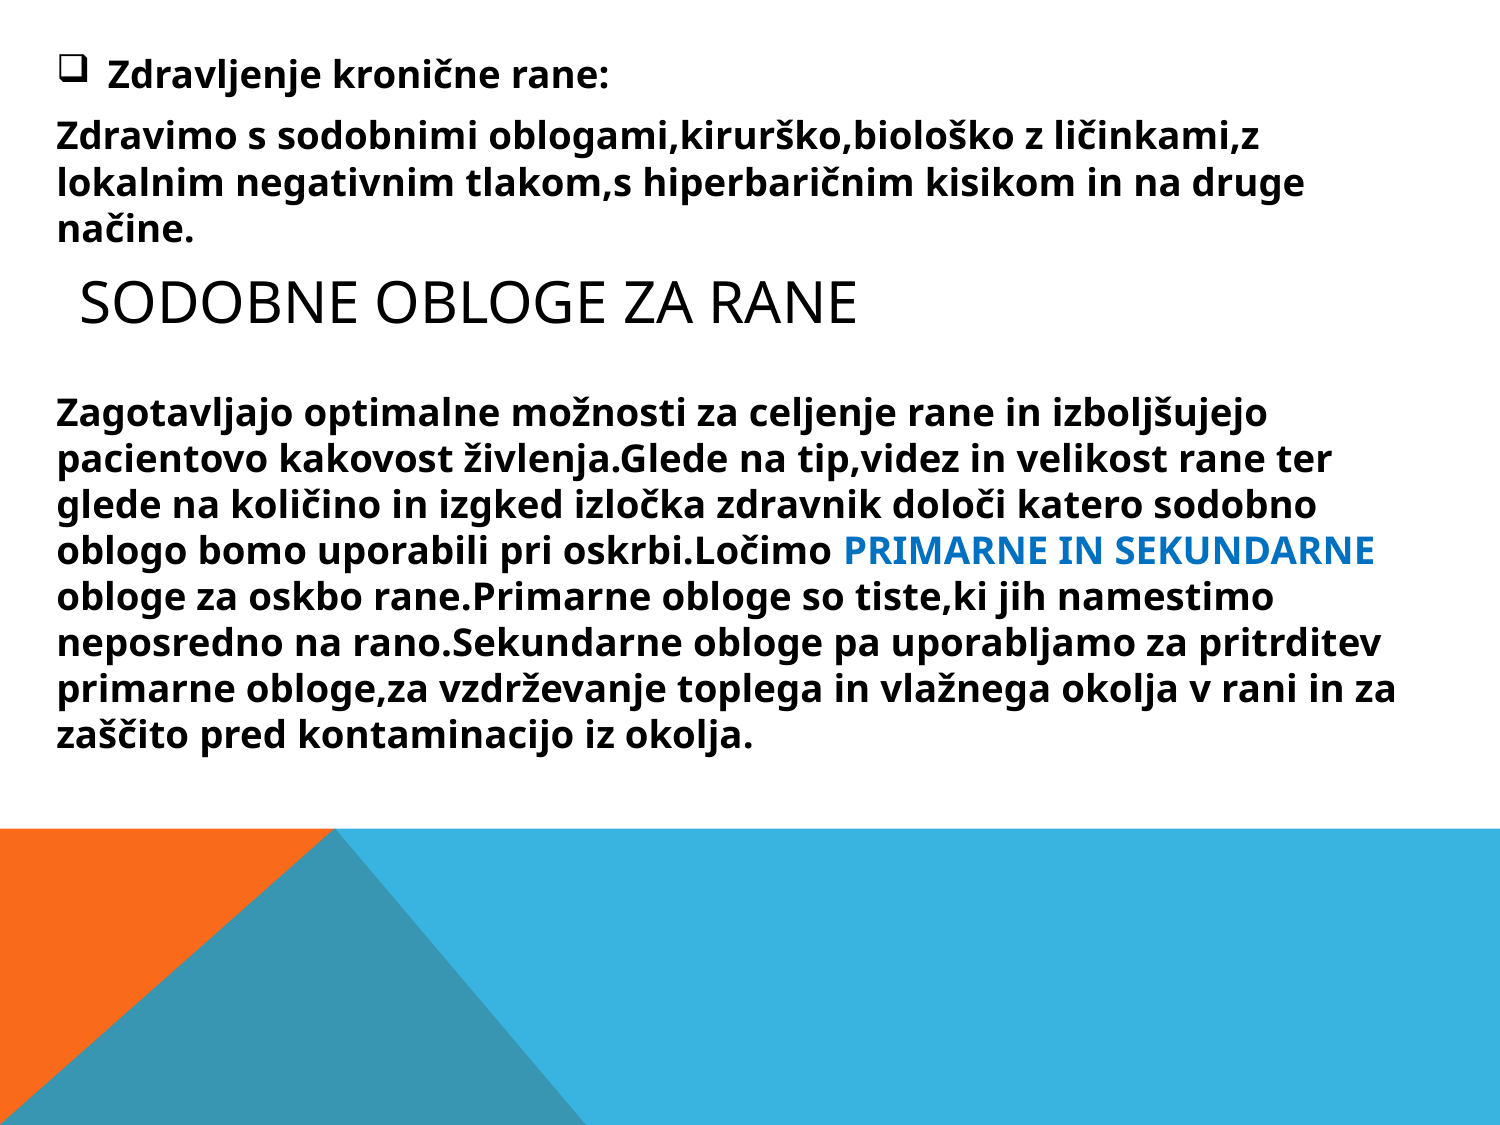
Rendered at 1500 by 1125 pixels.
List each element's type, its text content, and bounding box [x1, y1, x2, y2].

list Zdravljenje kronične rane: Zdravimo s sodobnimi oblogami,kirurško,biološko z ličinkami,z lokalnim negativnim tlakom,s hiperbaričnim kisikom in na druge načine. Zagotavljajo optimalne možnosti za celjenje rane in izboljšujejo pacientovo kakovost živlenja.Glede na tip,videz in velikost rane ter glede na količino in izgked izločka zdravnik določi katero sodobno oblogo bomo uporabili pri oskrbi.Ločimo PRIMARNE IN SEKUNDARNE obloge za oskbo rane.Primarne obloge so tiste,ki jih namestimo neposredno na rano.Sekundarne obloge pa uporabljamo za pritrditev primarne obloge,za vzdrževanje toplega in vlažnega okolja v rani in za zaščito pred kontaminacijo iz okolja. [41, 42, 1447, 768]
